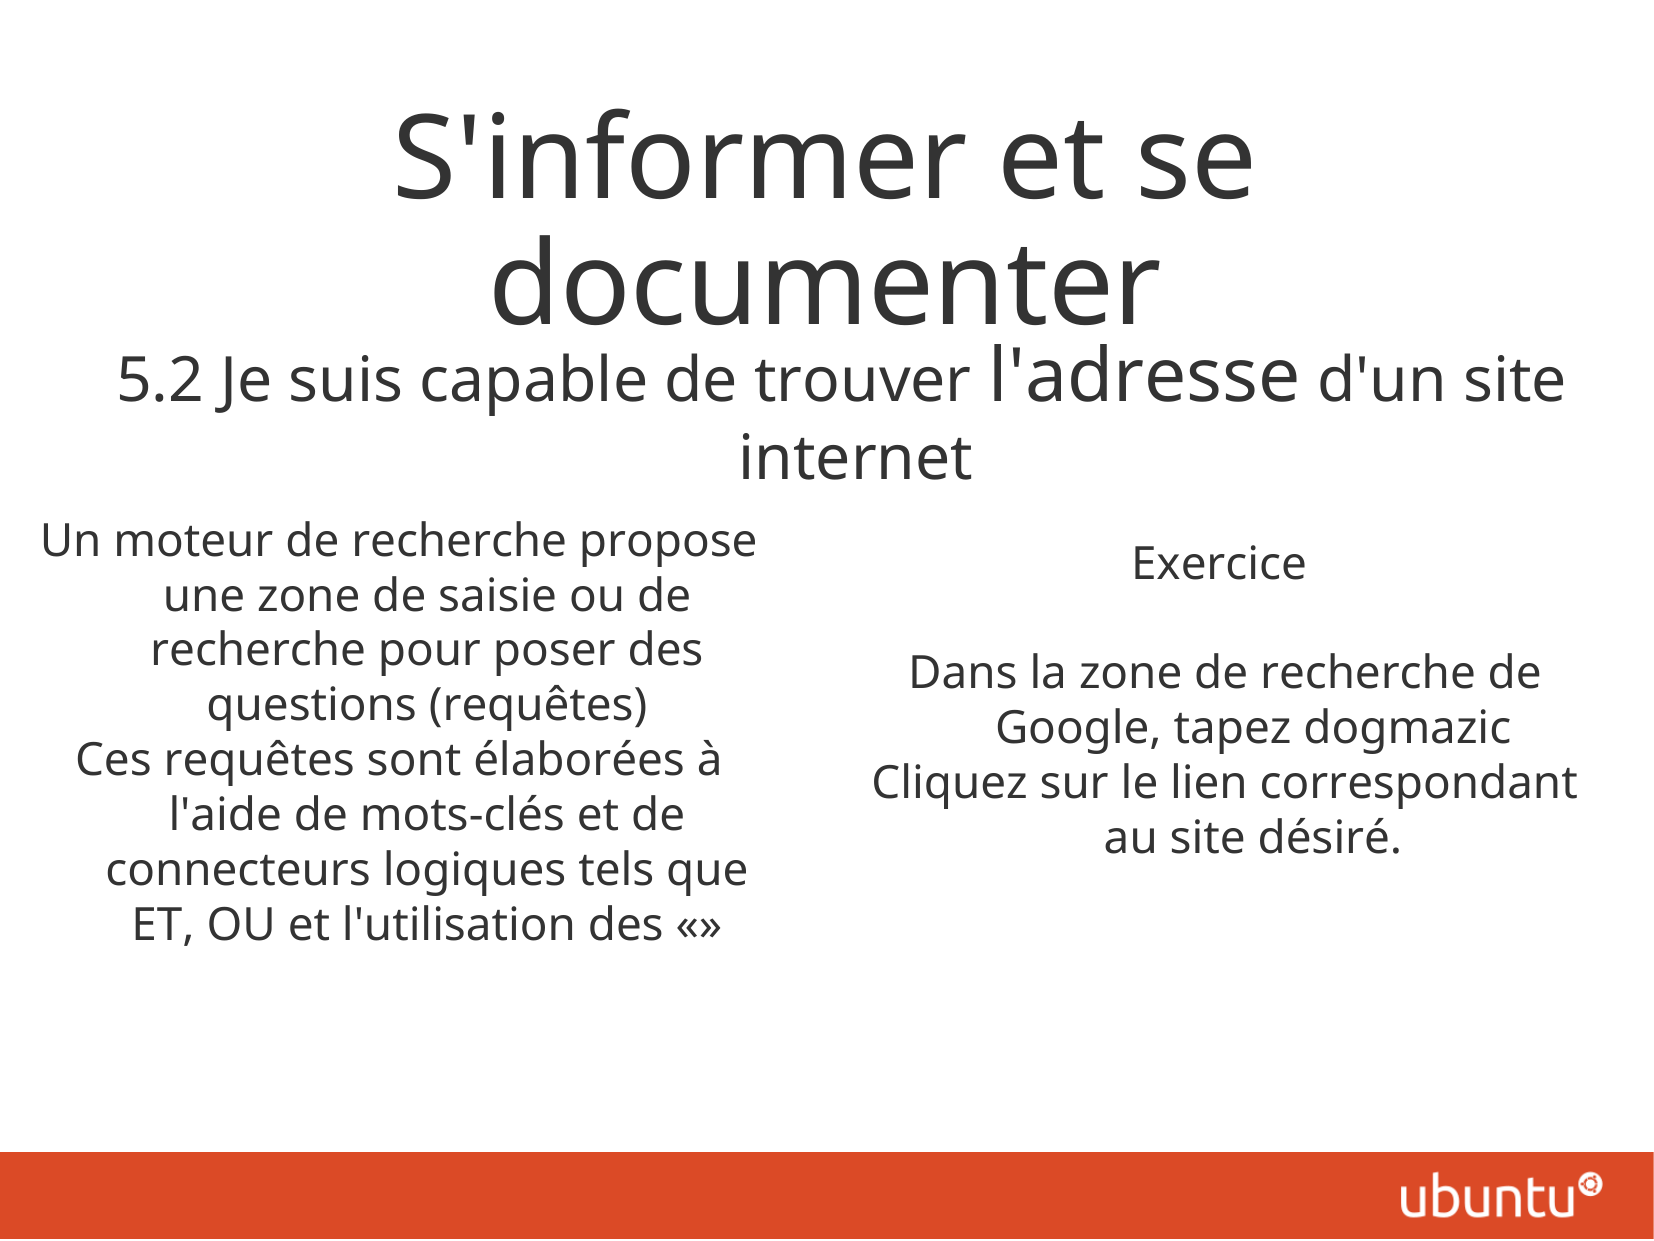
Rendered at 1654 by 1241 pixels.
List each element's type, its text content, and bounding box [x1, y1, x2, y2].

list Un moteur de recherche propose une zone de saisie ou de recherche pour poser des questions (requêtes) Ces requêtes sont élaborées à l'aide de mots-clés et de connecteurs logiques tels que ET, OU et l'utilisation des «» [30, 501, 768, 1034]
list 5.2 Je suis capable de trouver l'adresse d'un site internet [59, 318, 1625, 502]
list Exercice Dans la zone de recherche de Google, tapez dogmazic Cliquez sur le lien correspondant au site désiré. [856, 525, 1594, 916]
picture [0, 1152, 1654, 1239]
title S'informer et se documenter [56, 122, 1596, 325]
